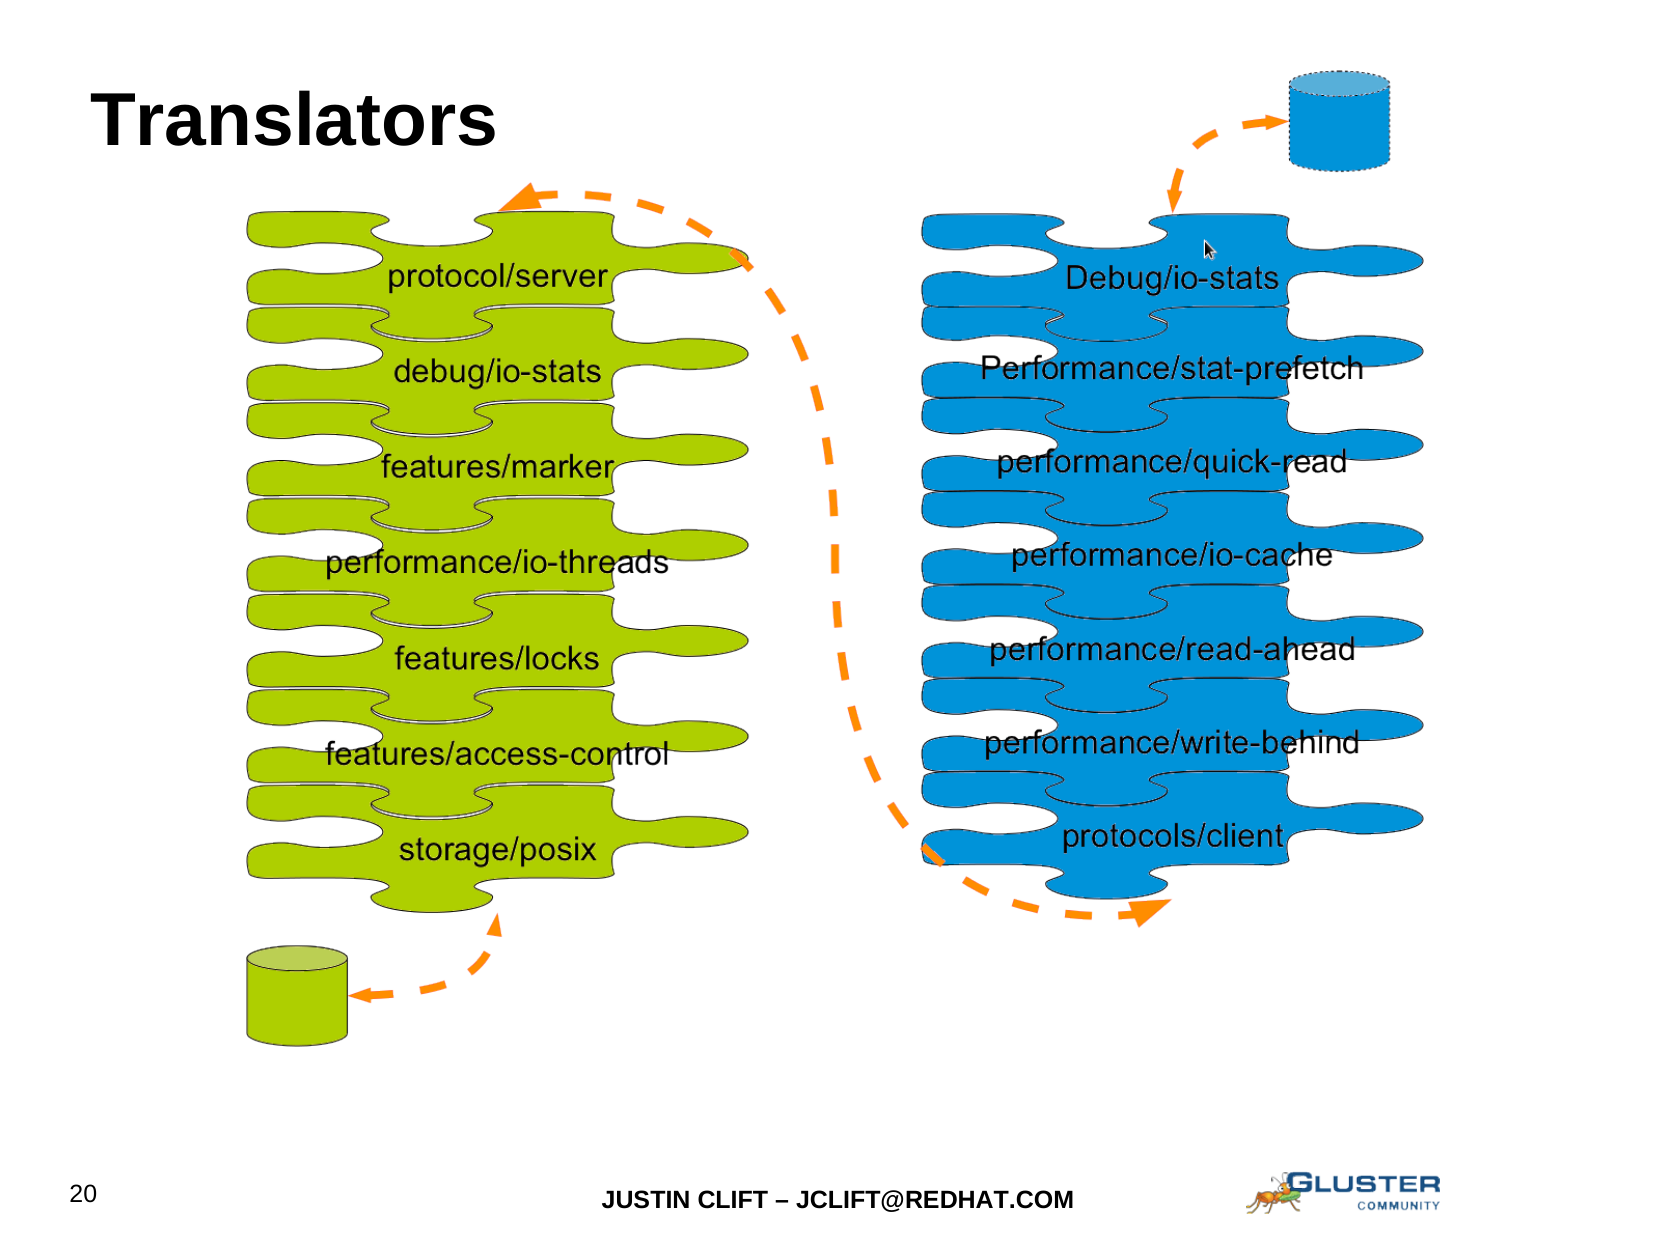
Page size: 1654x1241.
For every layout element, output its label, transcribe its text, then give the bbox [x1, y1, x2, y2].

picture [1246, 1170, 1440, 1215]
picture [243, 67, 1426, 1051]
title Translators [90, 15, 1579, 223]
